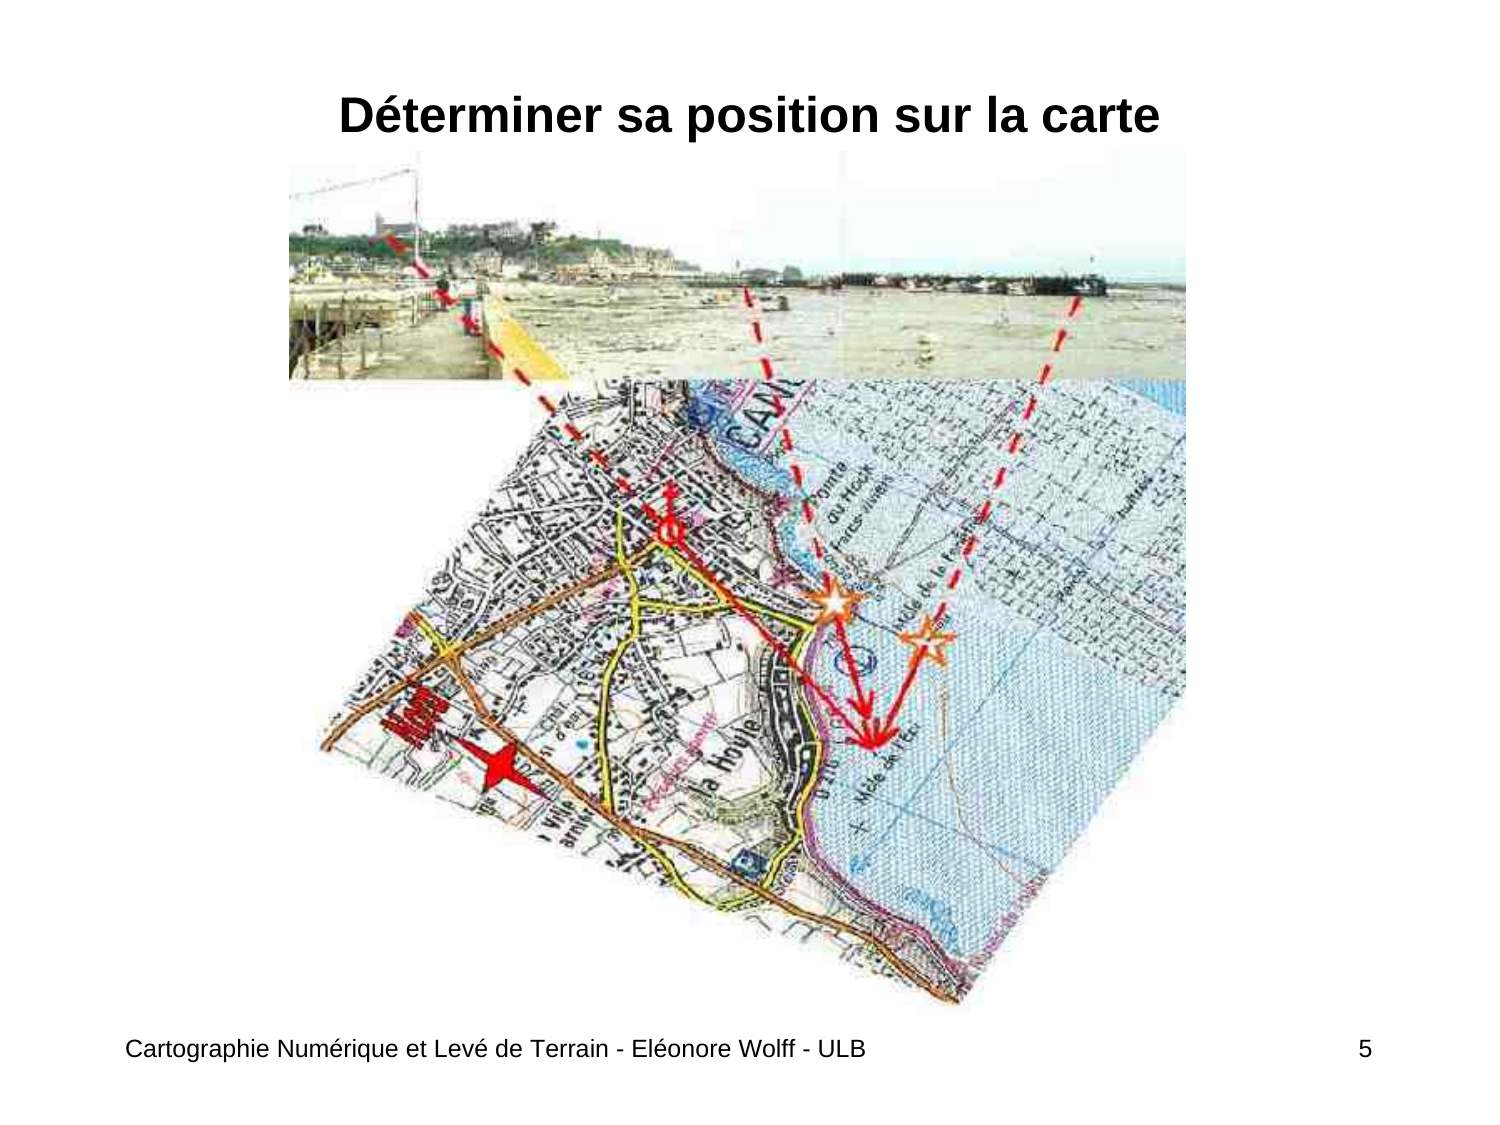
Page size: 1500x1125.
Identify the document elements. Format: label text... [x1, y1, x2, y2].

text_box <number> [1279, 1024, 1388, 1100]
picture [289, 157, 1186, 1016]
title Déterminer sa position sur la carte [112, 68, 1388, 157]
text_box Cartographie Numérique et Levé de Terrain - Eléonore Wolff - ULB [110, 1024, 1271, 1100]
